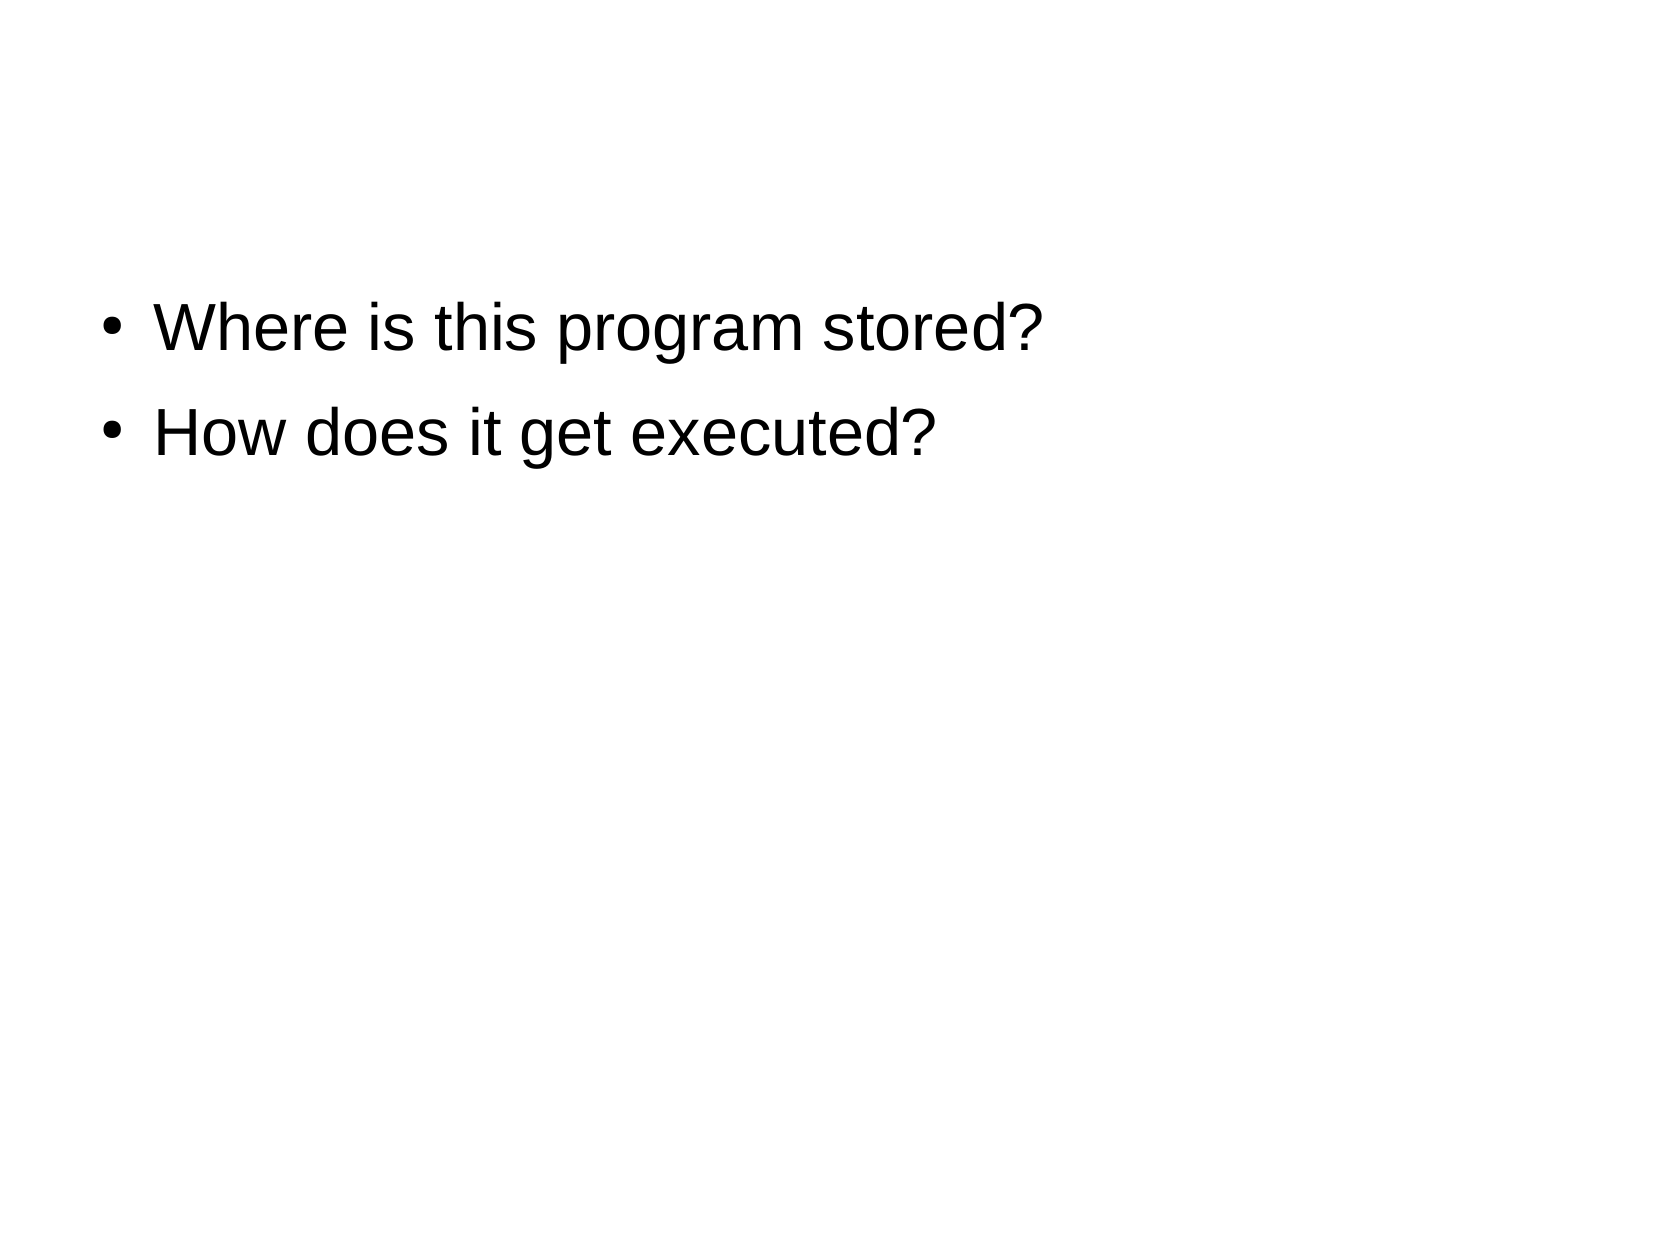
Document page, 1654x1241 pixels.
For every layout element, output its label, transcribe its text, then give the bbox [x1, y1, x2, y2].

list Where is this program stored? How does it get executed? [82, 290, 1571, 1010]
